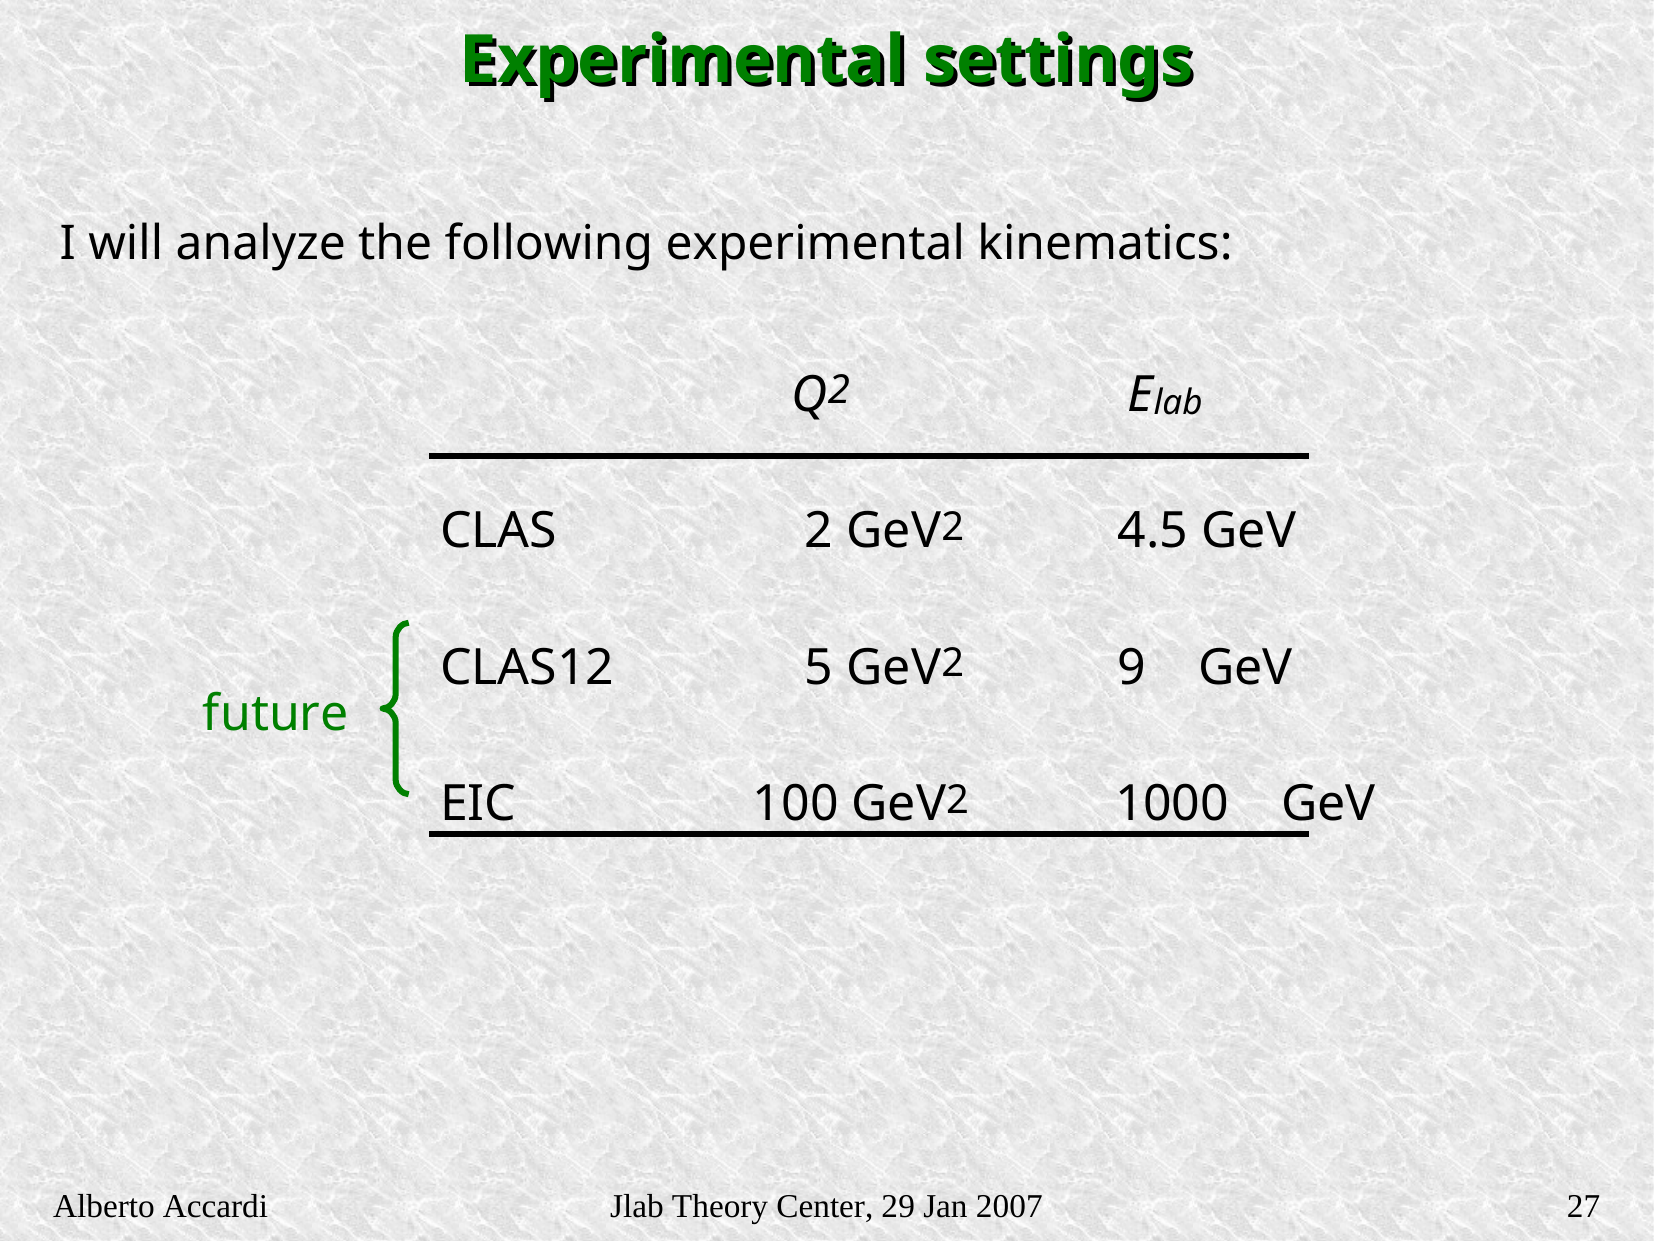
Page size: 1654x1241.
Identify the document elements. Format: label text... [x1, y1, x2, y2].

text_box I will analyze the following experimental kinematics: [44, 200, 1654, 274]
picture [0, 0, 1654, 1241]
text_box Q2 Elab CLAS 2 GeV2 4.5 GeV CLAS12 5 GeV2 9 GeV EIC 100 GeV2 1000 GeV [422, 347, 1316, 803]
text_box future [185, 666, 355, 748]
text_box Experimental settings [29, 4, 1624, 132]
